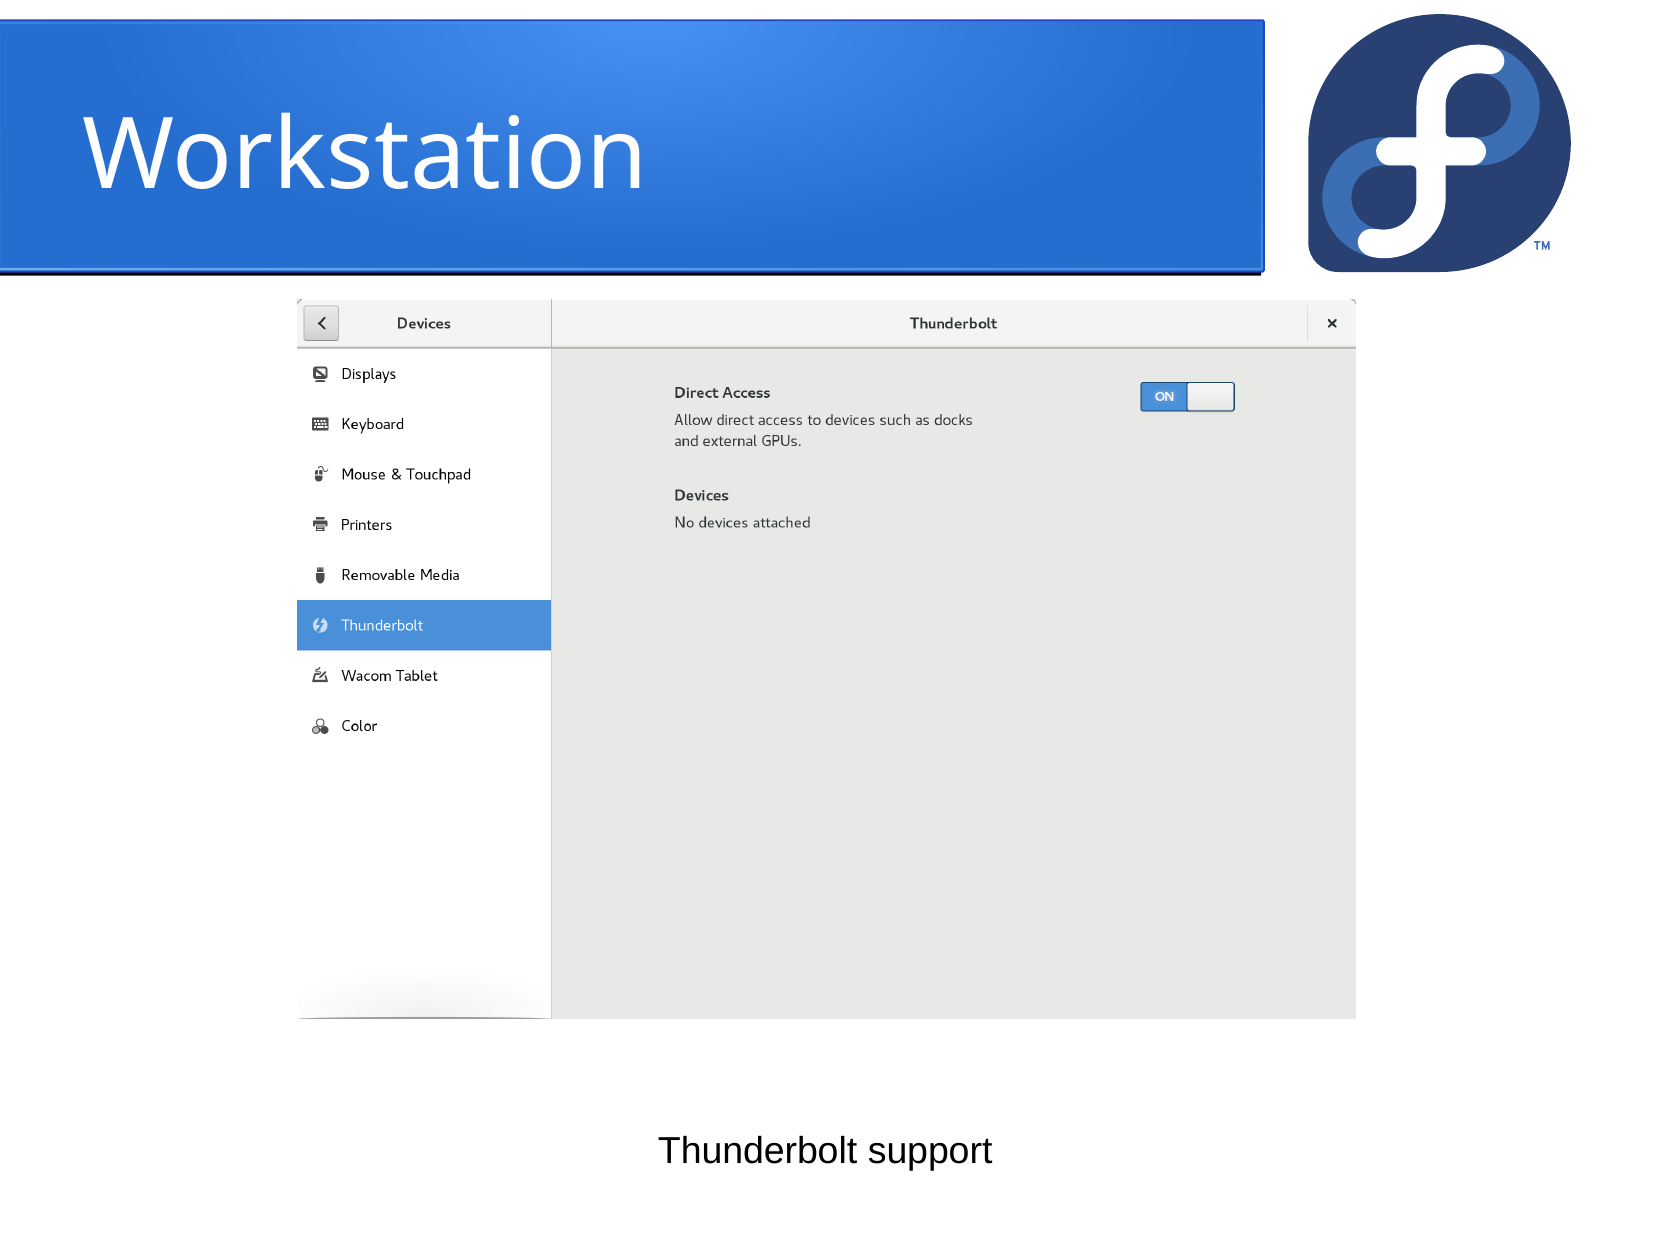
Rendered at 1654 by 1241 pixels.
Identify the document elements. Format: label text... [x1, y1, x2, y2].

text_box Thunderbolt support [643, 1122, 1011, 1182]
picture [297, 299, 1356, 1019]
title Workstation [82, 47, 1235, 252]
